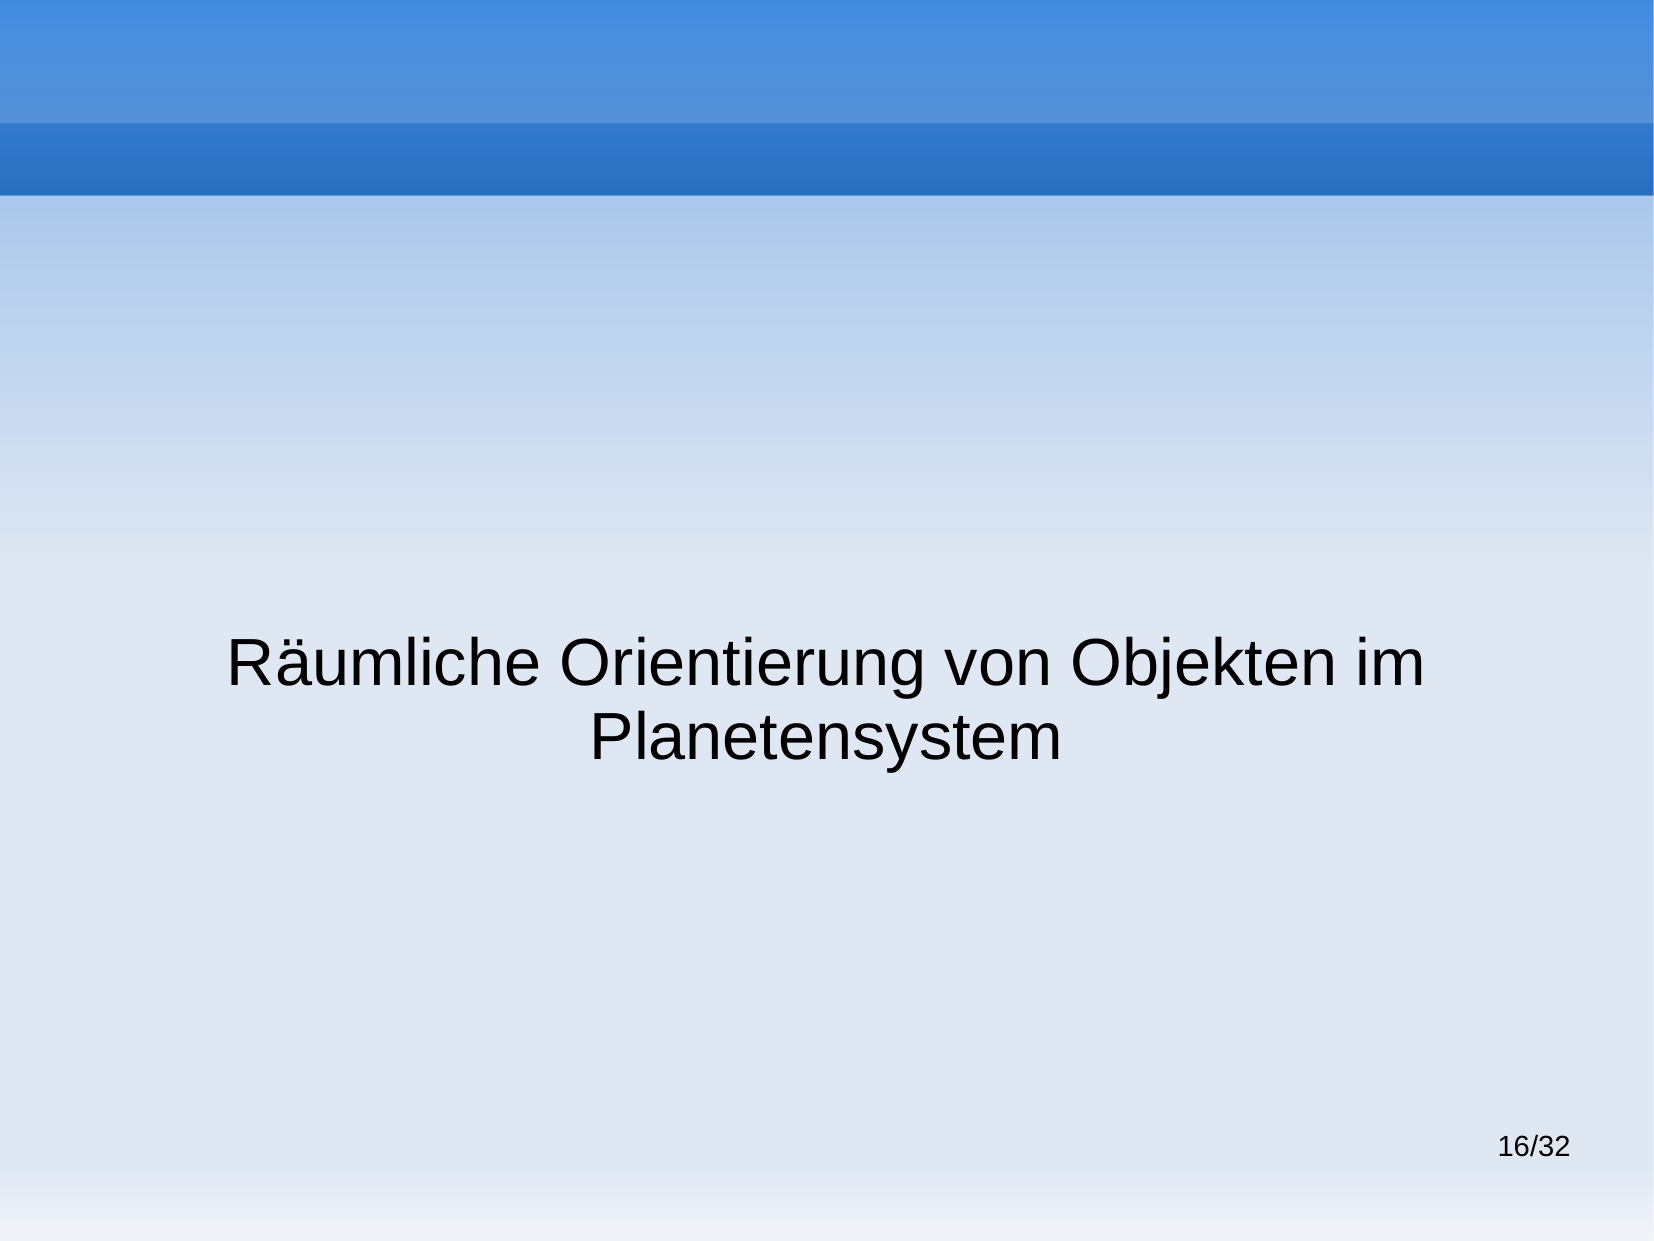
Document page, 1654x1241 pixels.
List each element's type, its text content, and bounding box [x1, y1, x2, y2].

subtitle Räumliche Orientierung von Objekten im Planetensystem [82, 297, 1571, 1102]
title [76, 0, 1565, 208]
picture [0, 0, 1654, 1241]
